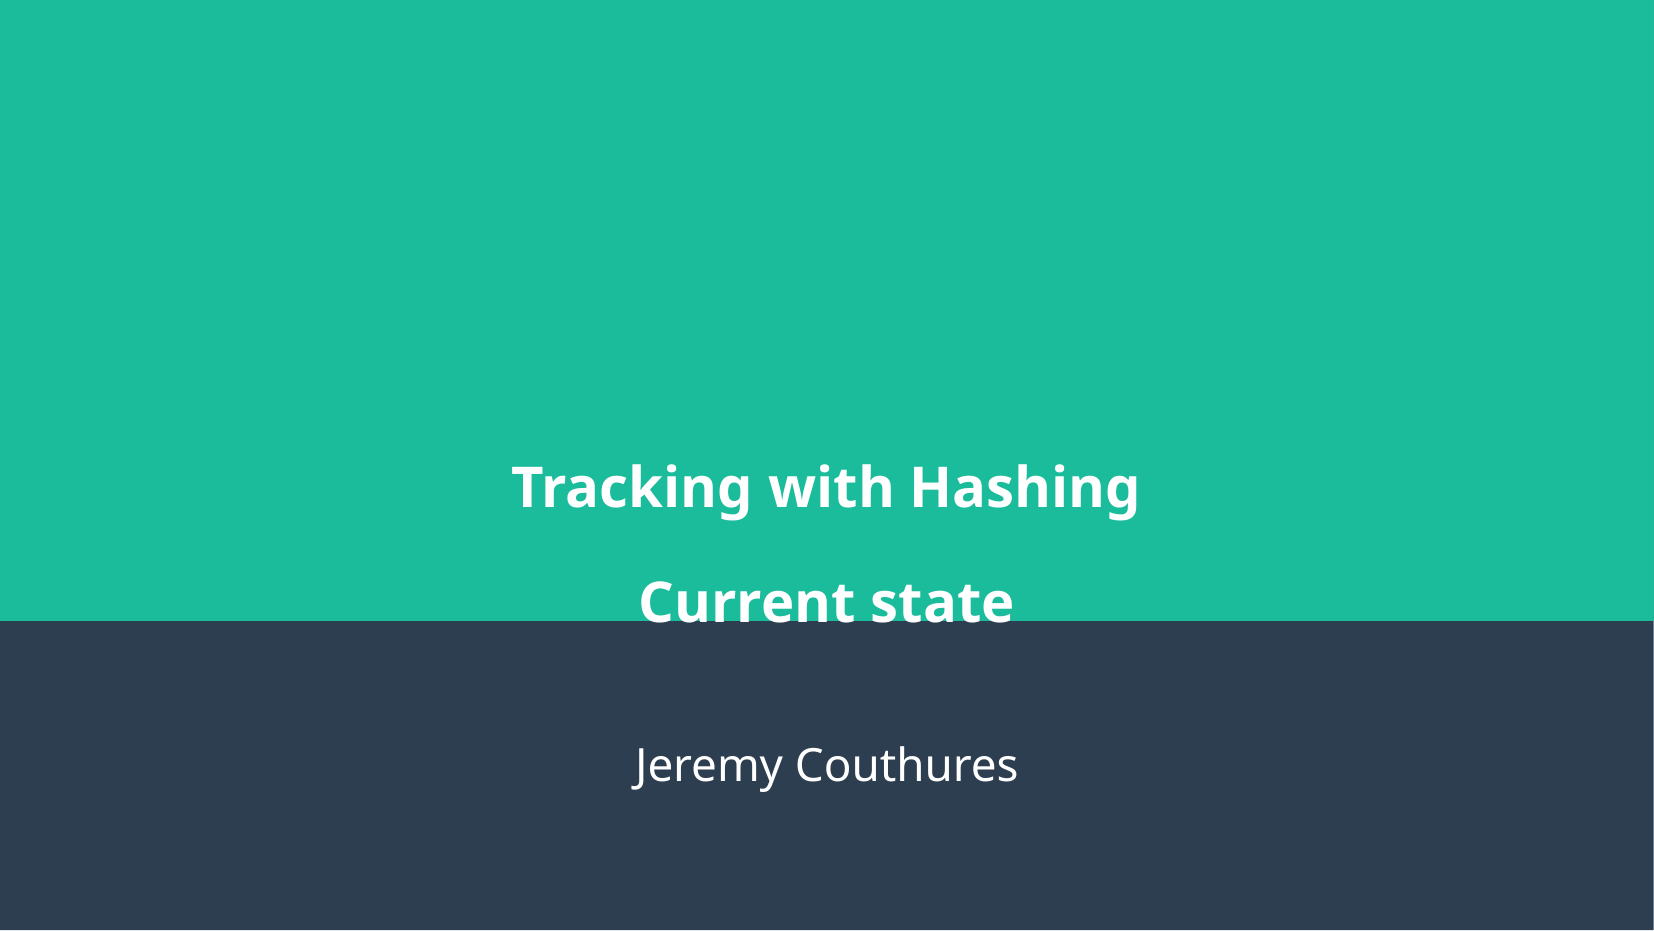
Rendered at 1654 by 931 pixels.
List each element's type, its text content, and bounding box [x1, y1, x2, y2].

subtitle Jeremy Couthures [59, 642, 1595, 886]
title Tracking with Hashing Current state [59, 425, 1595, 623]
